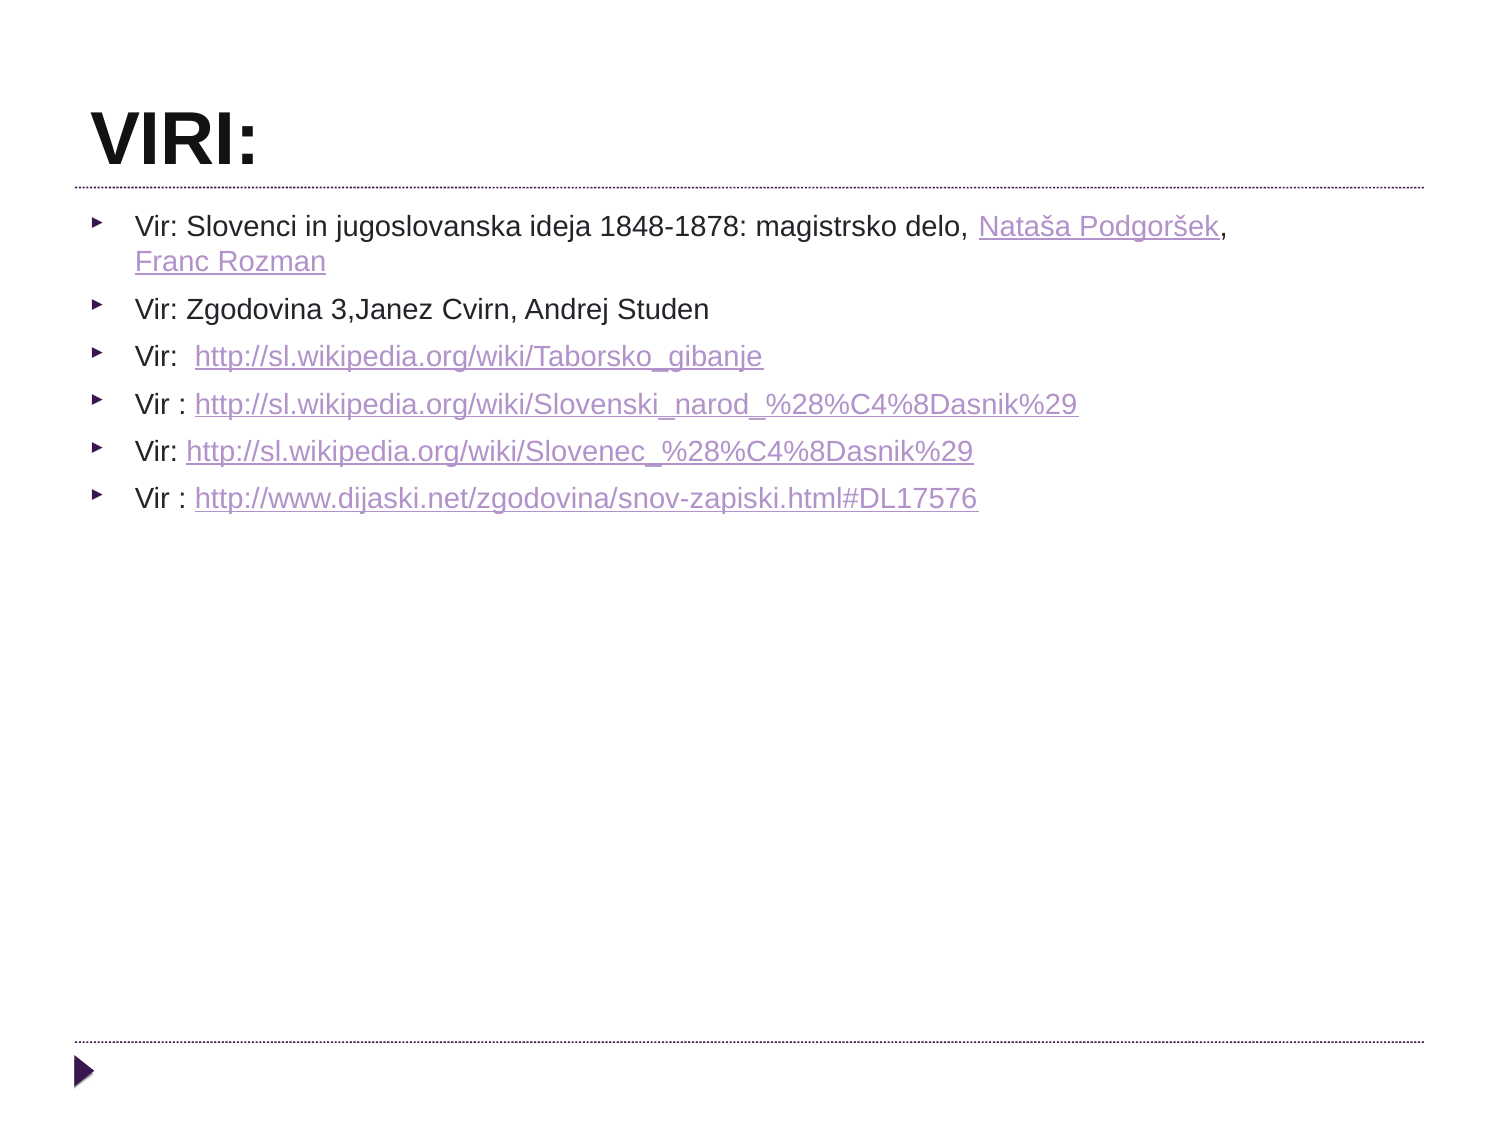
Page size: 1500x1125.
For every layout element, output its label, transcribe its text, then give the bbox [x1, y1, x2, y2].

list Vir: Slovenci in jugoslovanska ideja 1848-1878: magistrsko delo, Nataša Podgoršek, Franc Rozman Vir: Zgodovina 3,Janez Cvirn, Andrej Studen Vir: http://sl.wikipedia.org/wiki/Taborsko_gibanje Vir : http://sl.wikipedia.org/wiki/Slovenski_narod_%28%C4%8Dasnik%29 Vir: http://sl.wikipedia.org/wiki/Slovenec_%28%C4%8Dasnik%29 Vir : http://www.dijaski.net/zgodovina/snov-zapiski.html#DL17576 [75, 200, 1425, 1010]
title VIRI: [75, 24, 1425, 188]
